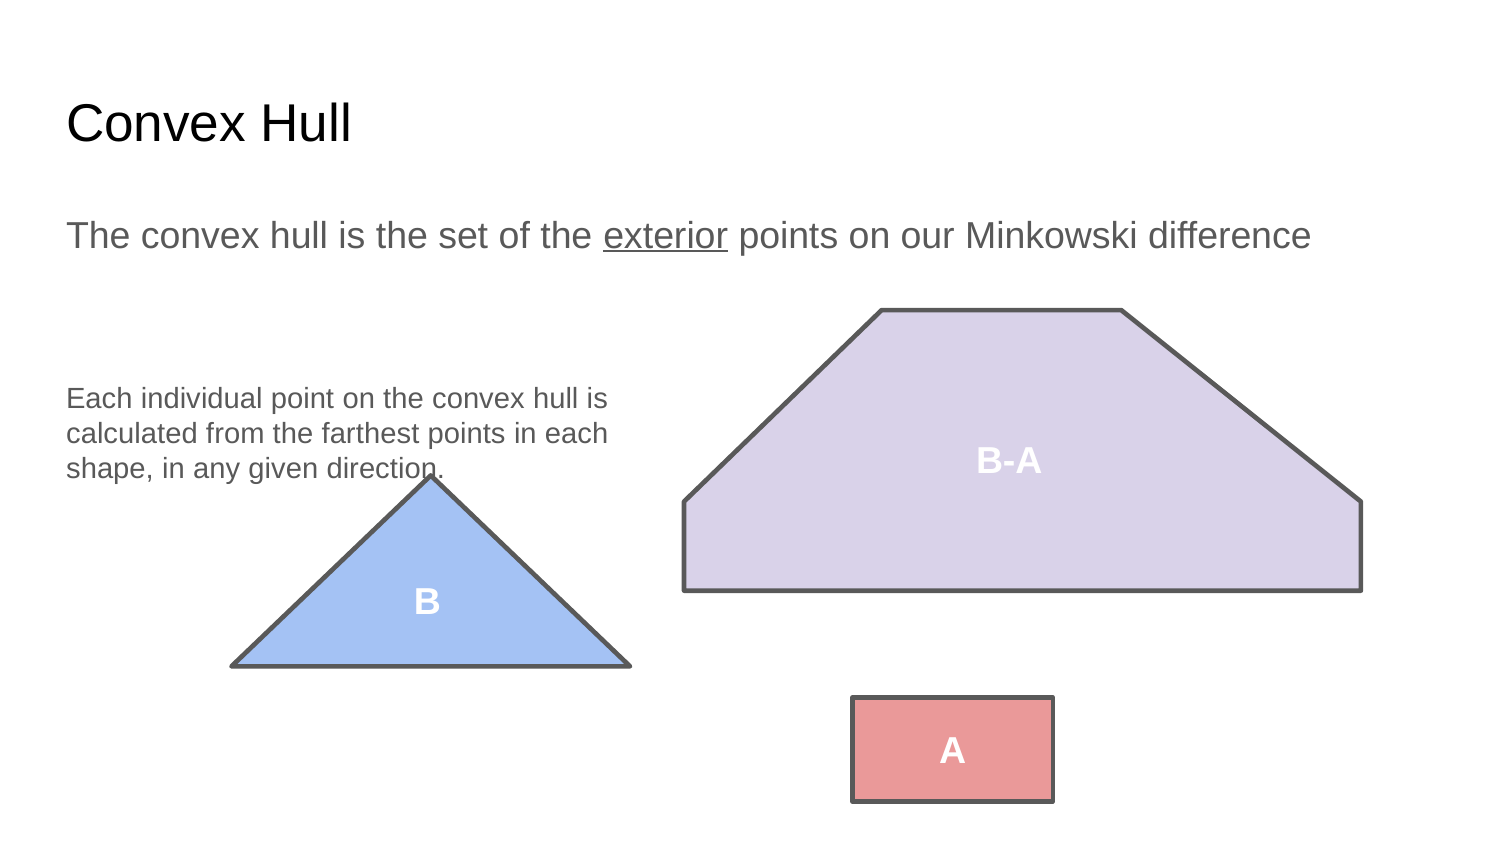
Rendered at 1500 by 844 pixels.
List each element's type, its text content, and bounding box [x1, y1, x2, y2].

text_box B [378, 562, 476, 638]
title Convex Hull [51, 72, 1449, 167]
list The convex hull is the set of the exterior points on our Minkowski difference [51, 189, 1449, 293]
text_box [231, 535, 631, 667]
text_box A [904, 711, 1002, 787]
text_box [684, 310, 1361, 591]
text_box [852, 697, 1053, 802]
text_box B-A [960, 421, 1058, 497]
text_box Each individual point on the convex hull is calculated from the farthest points in each shape, in any given direction. [51, 364, 641, 535]
